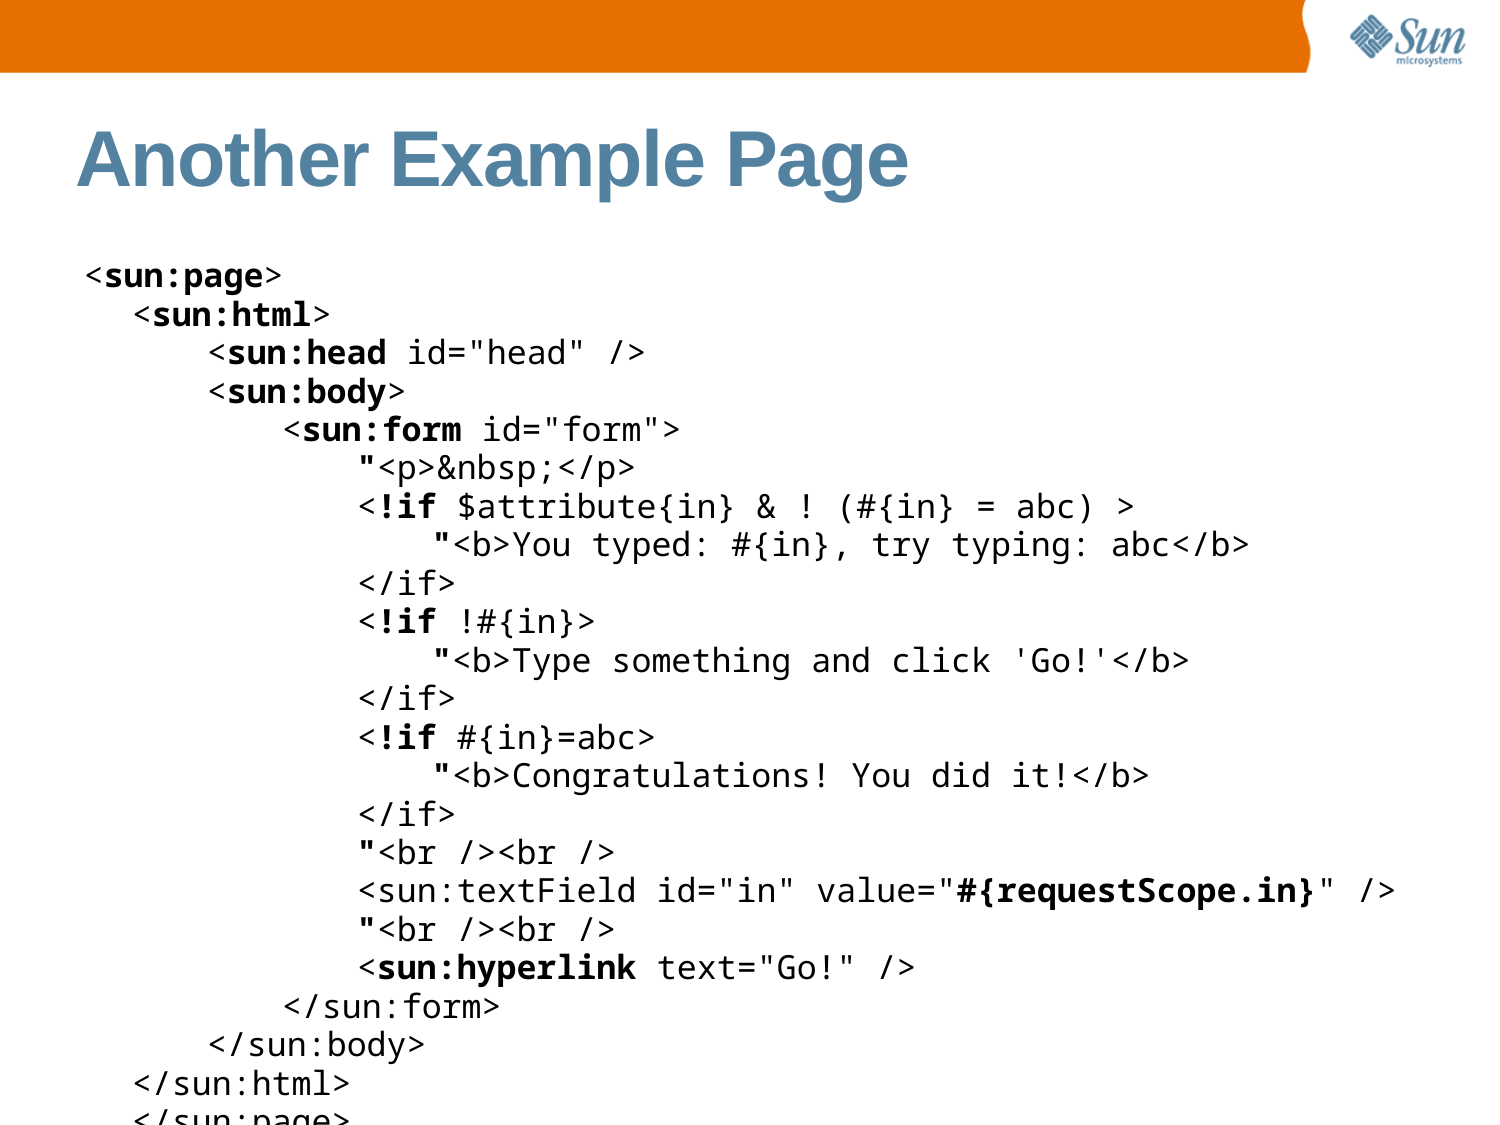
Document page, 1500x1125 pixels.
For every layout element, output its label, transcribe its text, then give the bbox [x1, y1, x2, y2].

picture [0, 0, 1500, 75]
list <sun:page> <sun:html> <sun:head id="head" /> <sun:body> <sun:form id="form"> "<p>&nbsp;</p> <!if $attribute{in} & ! (#{in} = abc) > "<b>You typed: #{in}, try typing: abc</b> </if> <!if !#{in}> "<b>Type something and click 'Go!'</b> </if> <!if #{in}=abc> "<b>Congratulations! You did it!</b> </if> "<br /><br /> <sun:textField id="in" value="#{requestScope.in}" /> "<br /><br /> <sun:hyperlink text="Go!" /> </sun:form> </sun:body> </sun:html> </sun:page> [64, 257, 1402, 1017]
title Another Example Page [75, 122, 1437, 227]
